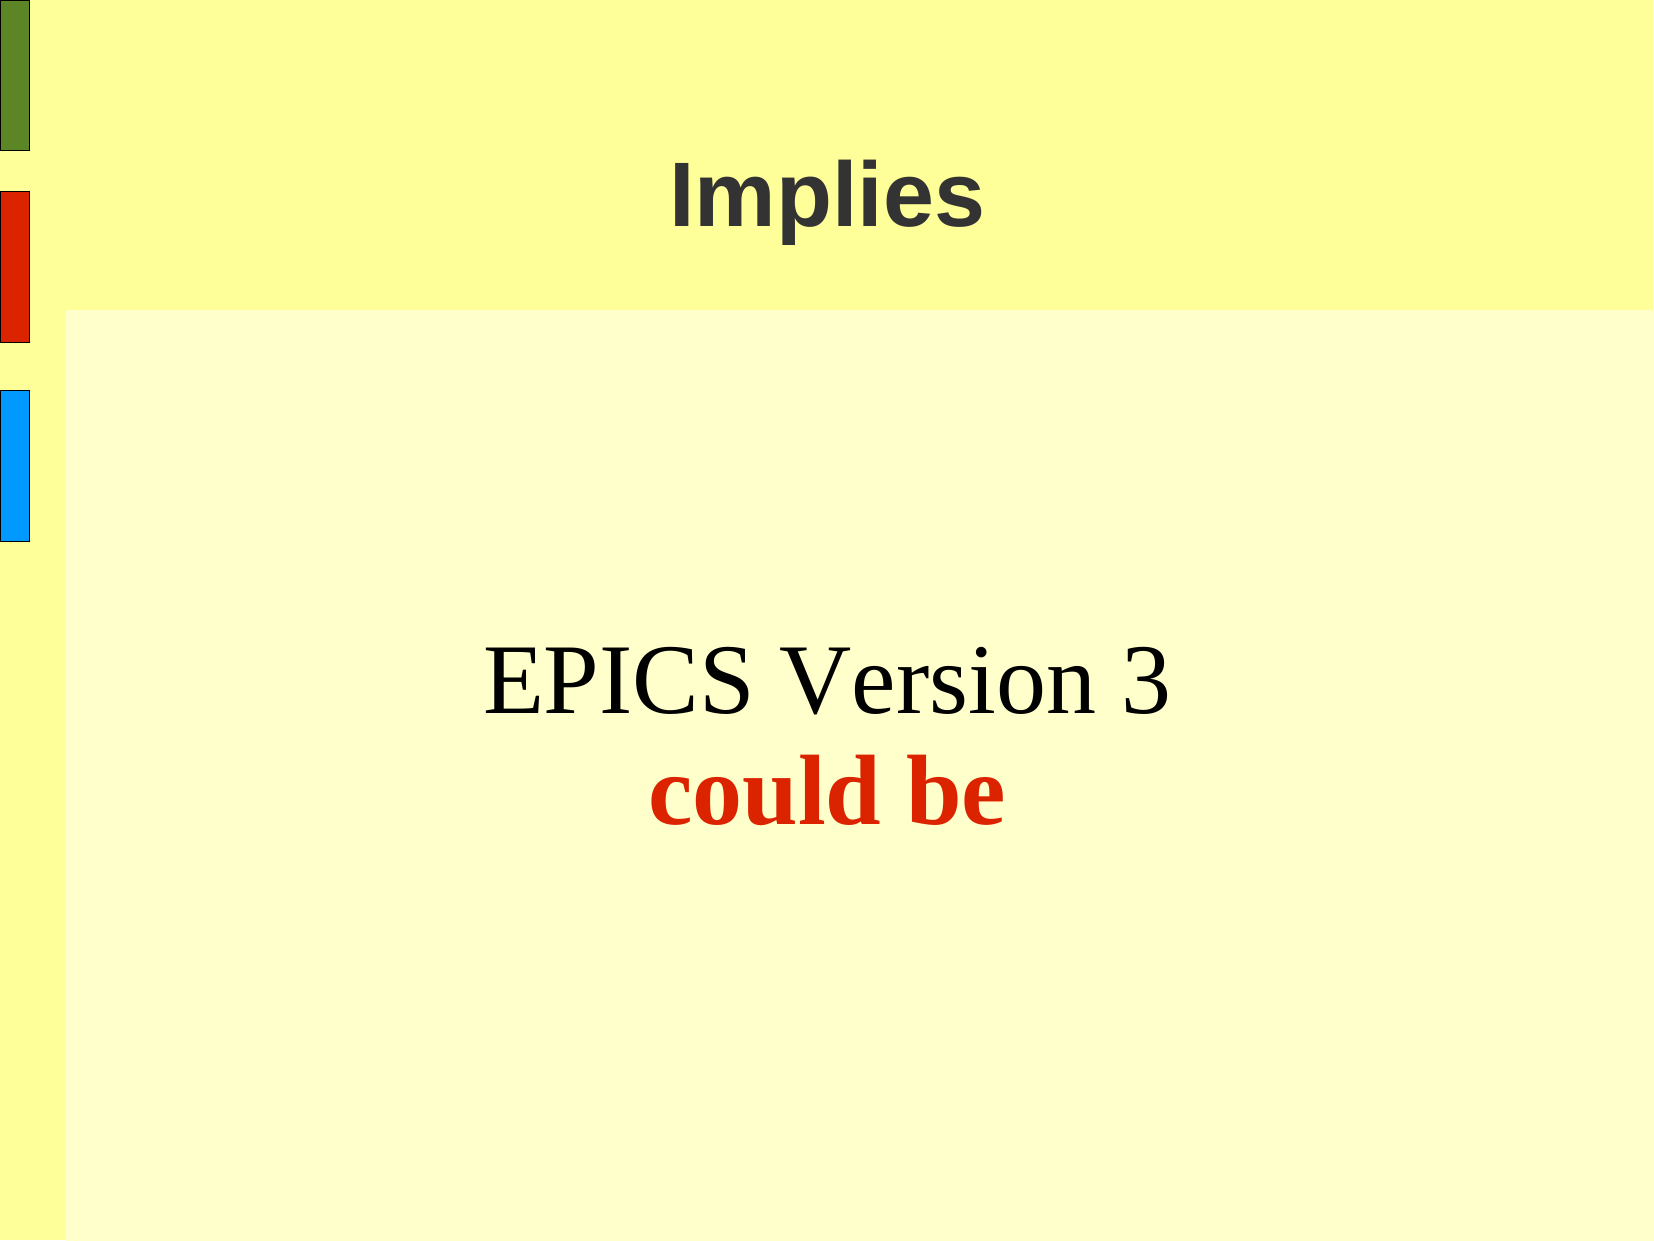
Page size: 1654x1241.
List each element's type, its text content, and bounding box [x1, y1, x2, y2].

subtitle EPICS Version 3 could be [121, 344, 1534, 1127]
title Implies [121, 91, 1534, 299]
